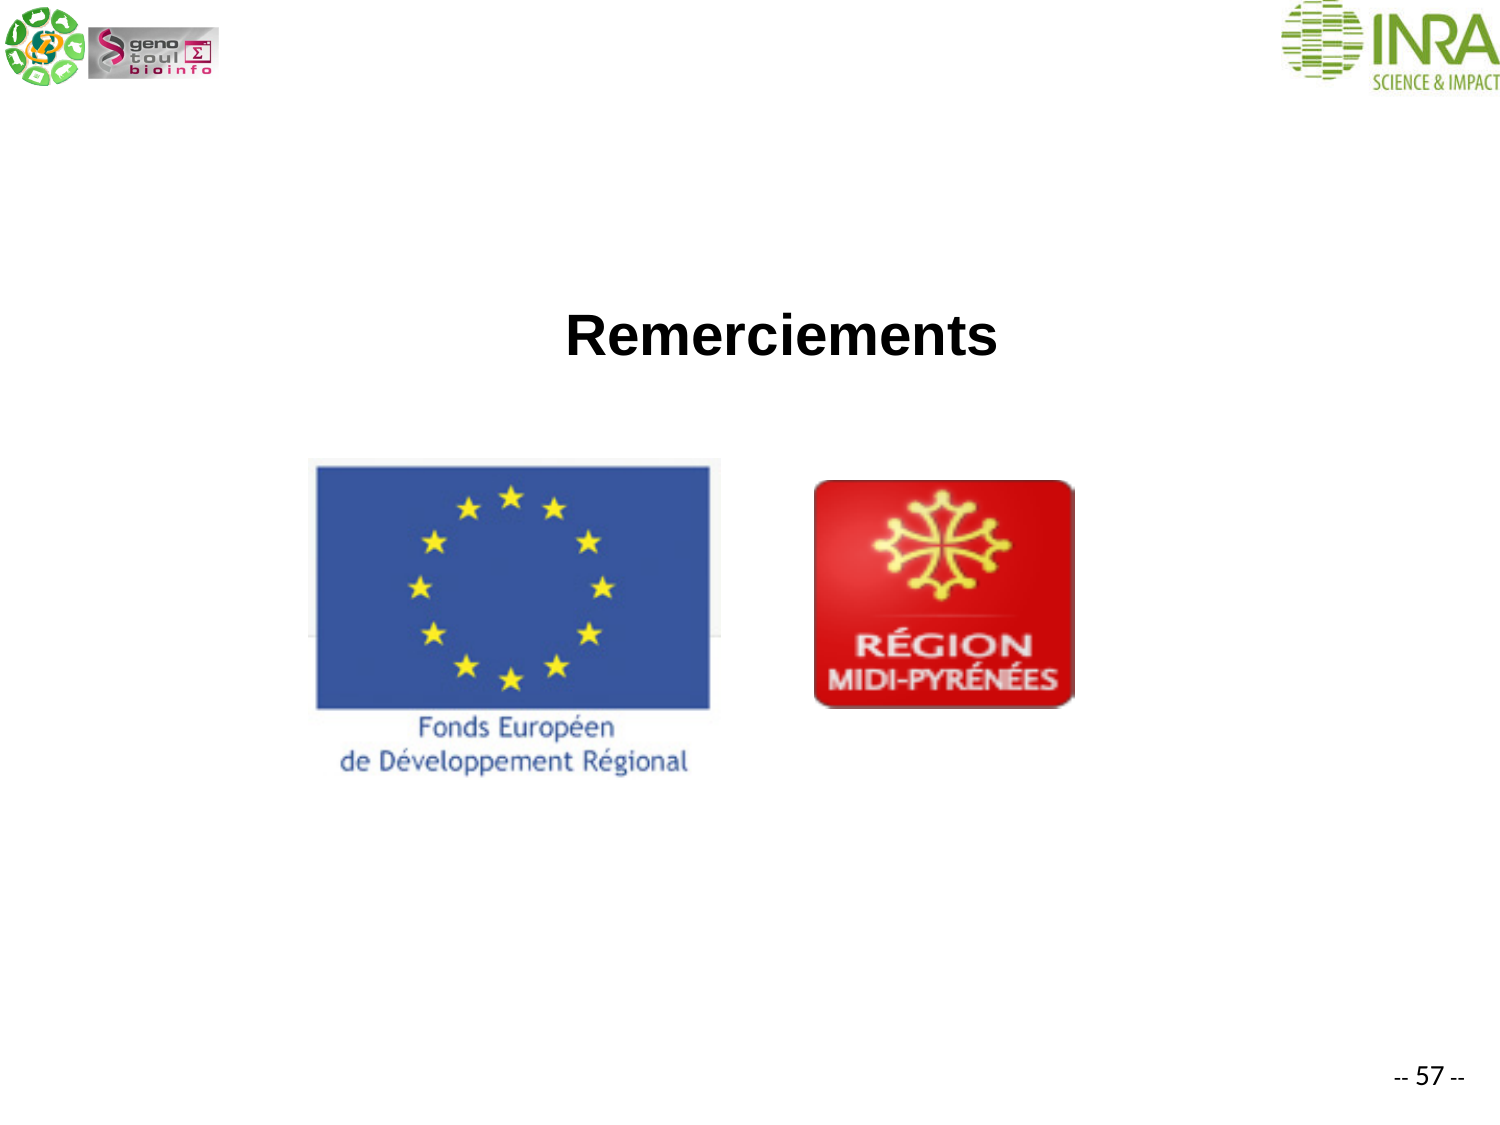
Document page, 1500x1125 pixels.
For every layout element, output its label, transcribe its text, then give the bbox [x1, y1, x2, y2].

picture [308, 458, 721, 780]
picture [88, 27, 219, 79]
picture [5, 7, 85, 86]
text_box Remerciements [159, 295, 1406, 678]
picture [814, 480, 1075, 709]
picture [1281, 0, 1500, 110]
